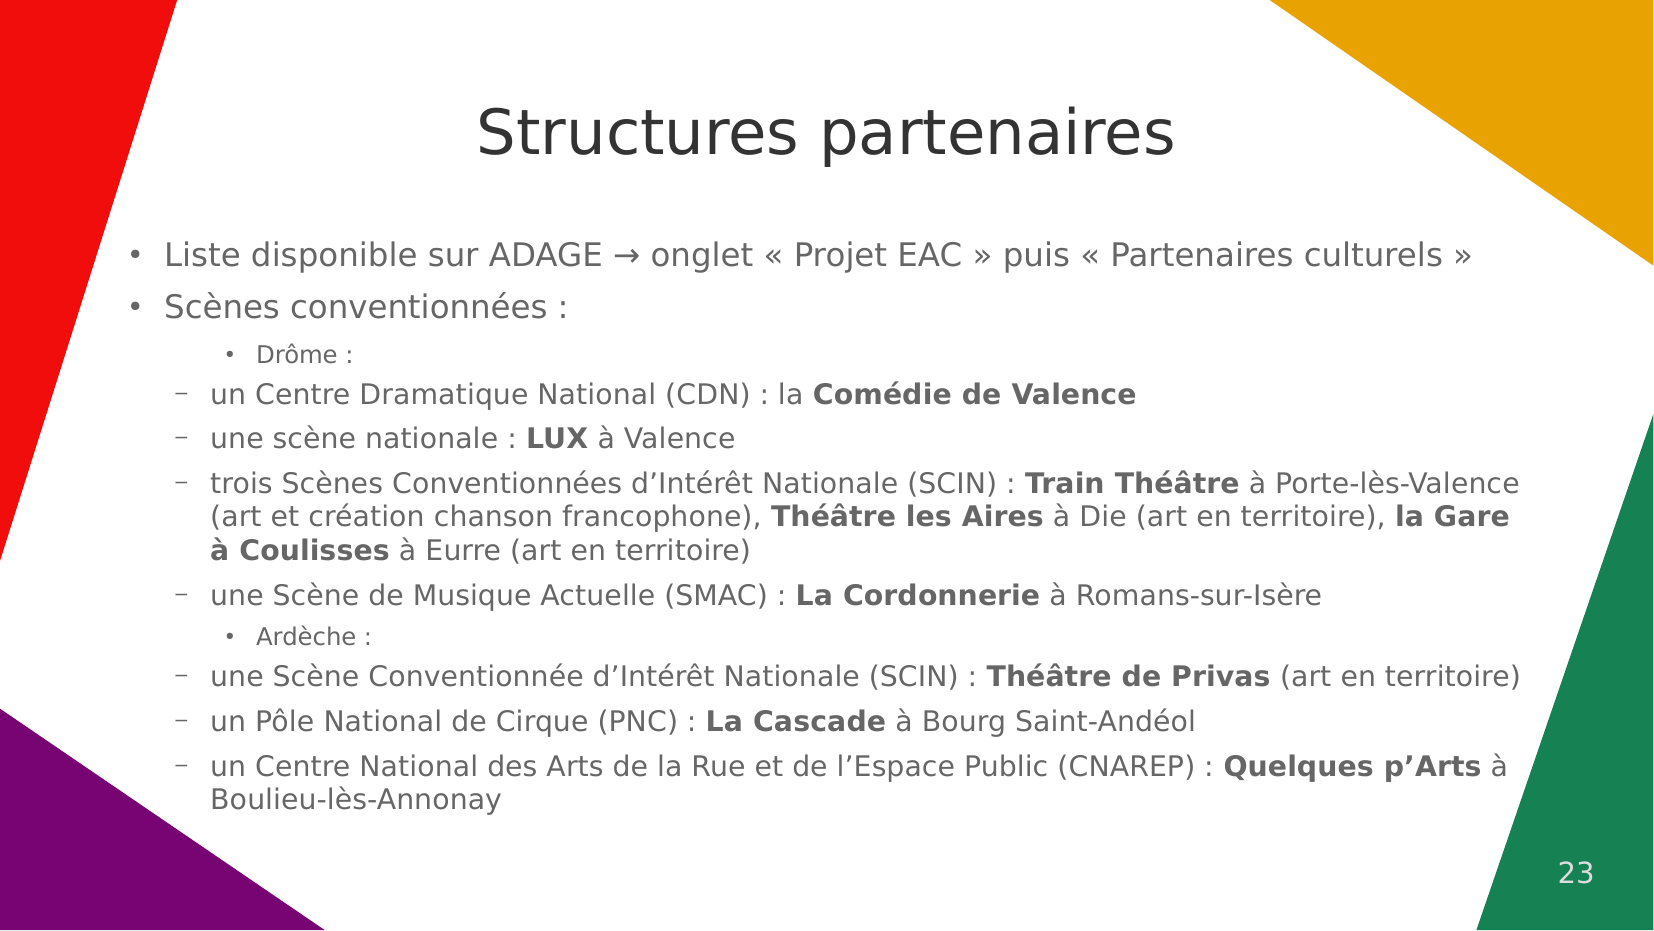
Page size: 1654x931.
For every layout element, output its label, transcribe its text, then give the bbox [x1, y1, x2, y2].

list Liste disponible sur ADAGE → onglet « Projet EAC » puis « Partenaires culturels » Scènes conventionnées : Drôme : un Centre Dramatique National (CDN) : la Comédie de Valence une scène nationale : LUX à Valence trois Scènes Conventionnées d’Intérêt Nationale (SCIN) : Train Théâtre à Porte-lès-Valence (art et création chanson francophone), Théâtre les Aires à Die (art en territoire), la Gare à Coulisses à Eurre (art en territoire) une Scène de Musique Actuelle (SMAC) : La Cordonnerie à Romans-sur-Isère Ardèche : une Scène Conventionnée d’Intérêt Nationale (SCIN) : Théâtre de Privas (art en territoire) un Pôle National de Cirque (PNC) : La Cascade à Bourg Saint-Andéol un Centre National des Arts de la Rue et de l’Espace Public (CNAREP) : Quelques p’Arts à Boulieu-lès-Annonay [118, 236, 1536, 827]
title Structures partenaires [118, 59, 1536, 207]
